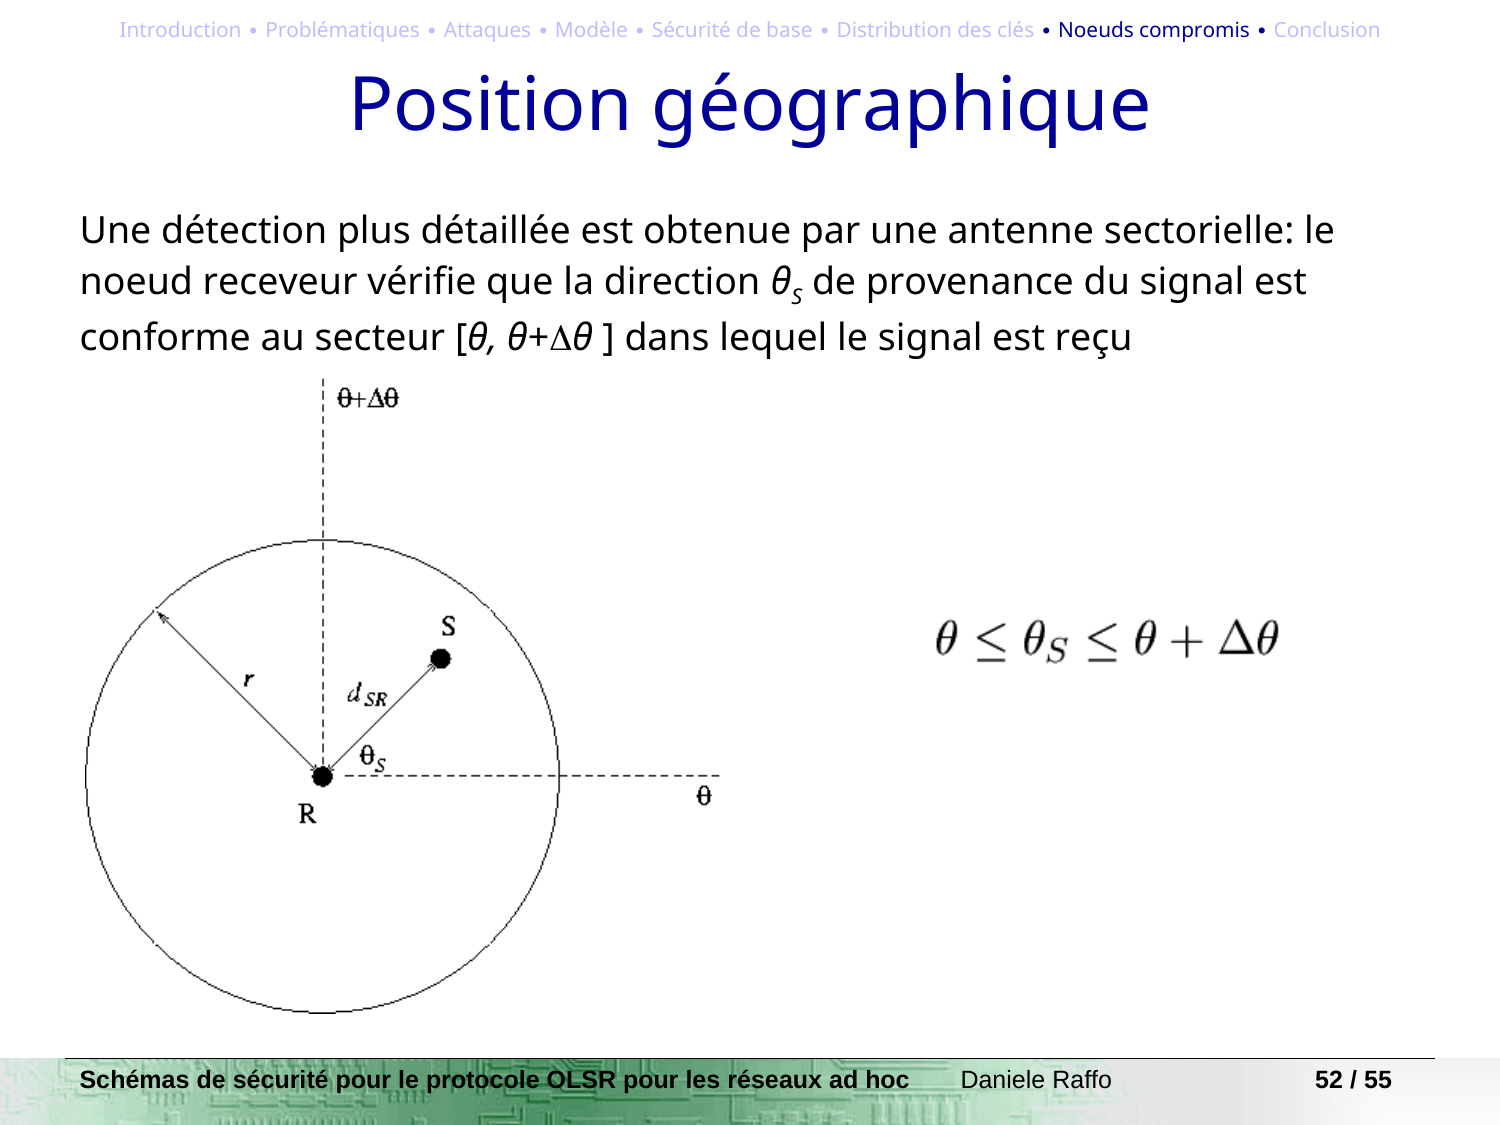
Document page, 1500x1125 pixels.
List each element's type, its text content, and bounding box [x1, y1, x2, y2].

picture [0, 1058, 1500, 1125]
text_box Introduction ∙ Problématiques ∙ Attaques ∙ Modèle ∙ Sécurité de base ∙ Distribution des clés ∙ Noeuds compromis ∙ Conclusion [0, 7, 1500, 52]
picture [85, 373, 727, 1015]
picture [915, 597, 1305, 686]
text_box Schémas de sécurité pour le protocole OLSR pour les réseaux ad hoc Daniele Raffo [64, 1058, 1436, 1103]
text_box Une détection plus détaillée est obtenue par une antenne sectorielle: le noeud receveur vérifie que la direction θS de provenance du signal est conforme au secteur [θ, θ+θ ] dans lequel le signal est reçu [64, 196, 1436, 370]
text_box Position géographique [64, 52, 1436, 161]
